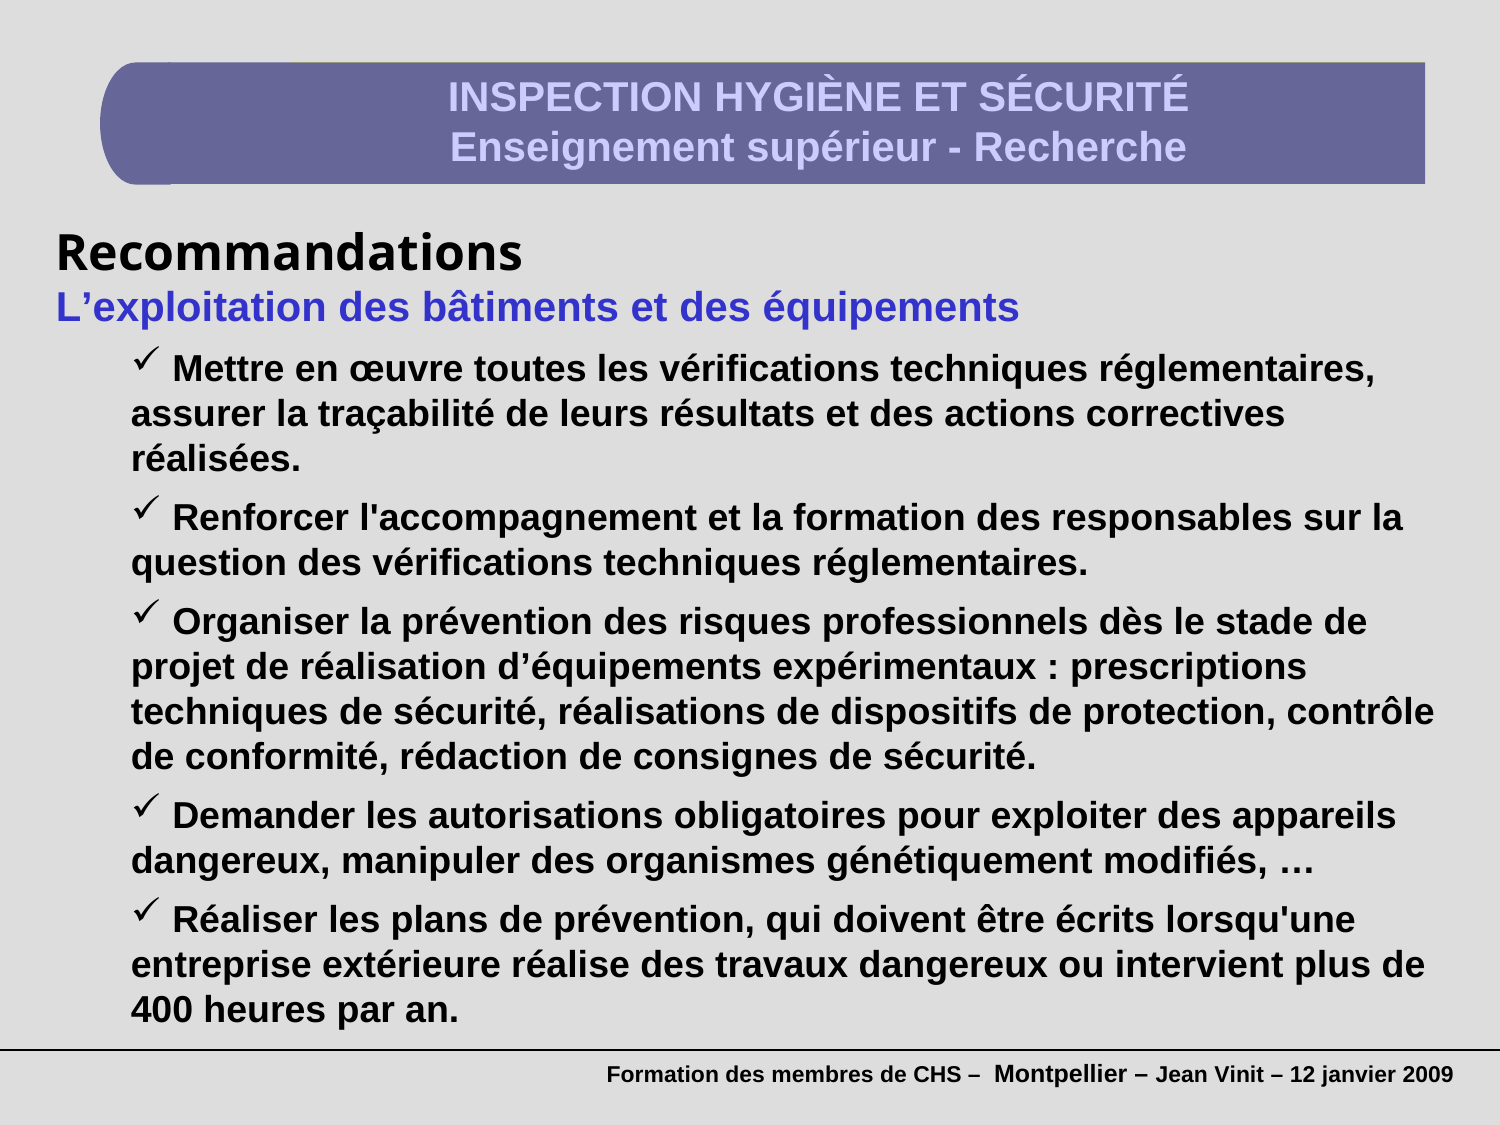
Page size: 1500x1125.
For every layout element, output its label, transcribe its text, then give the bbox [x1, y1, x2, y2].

text_box Recommandations L’exploitation des bâtiments et des équipements Mettre en œuvre toutes les vérifications techniques réglementaires, assurer la traçabilité de leurs résultats et des actions correctives réalisées. Renforcer l'accompagnement et la formation des responsables sur la question des vérifications techniques réglementaires. Organiser la prévention des risques professionnels dès le stade de projet de réalisation d’équipements expérimentaux : prescriptions techniques de sécurité, réalisations de dispositifs de protection, contrôle de conformité, rédaction de consignes de sécurité. Demander les autorisations obligatoires pour exploiter des appareils dangereux, manipuler des organismes génétiquement modifiés, … Réaliser les plans de prévention, qui doivent être écrits lorsqu'une entreprise extérieure réalise des travaux dangereux ou intervient plus de 400 heures par an. [41, 212, 1459, 1000]
